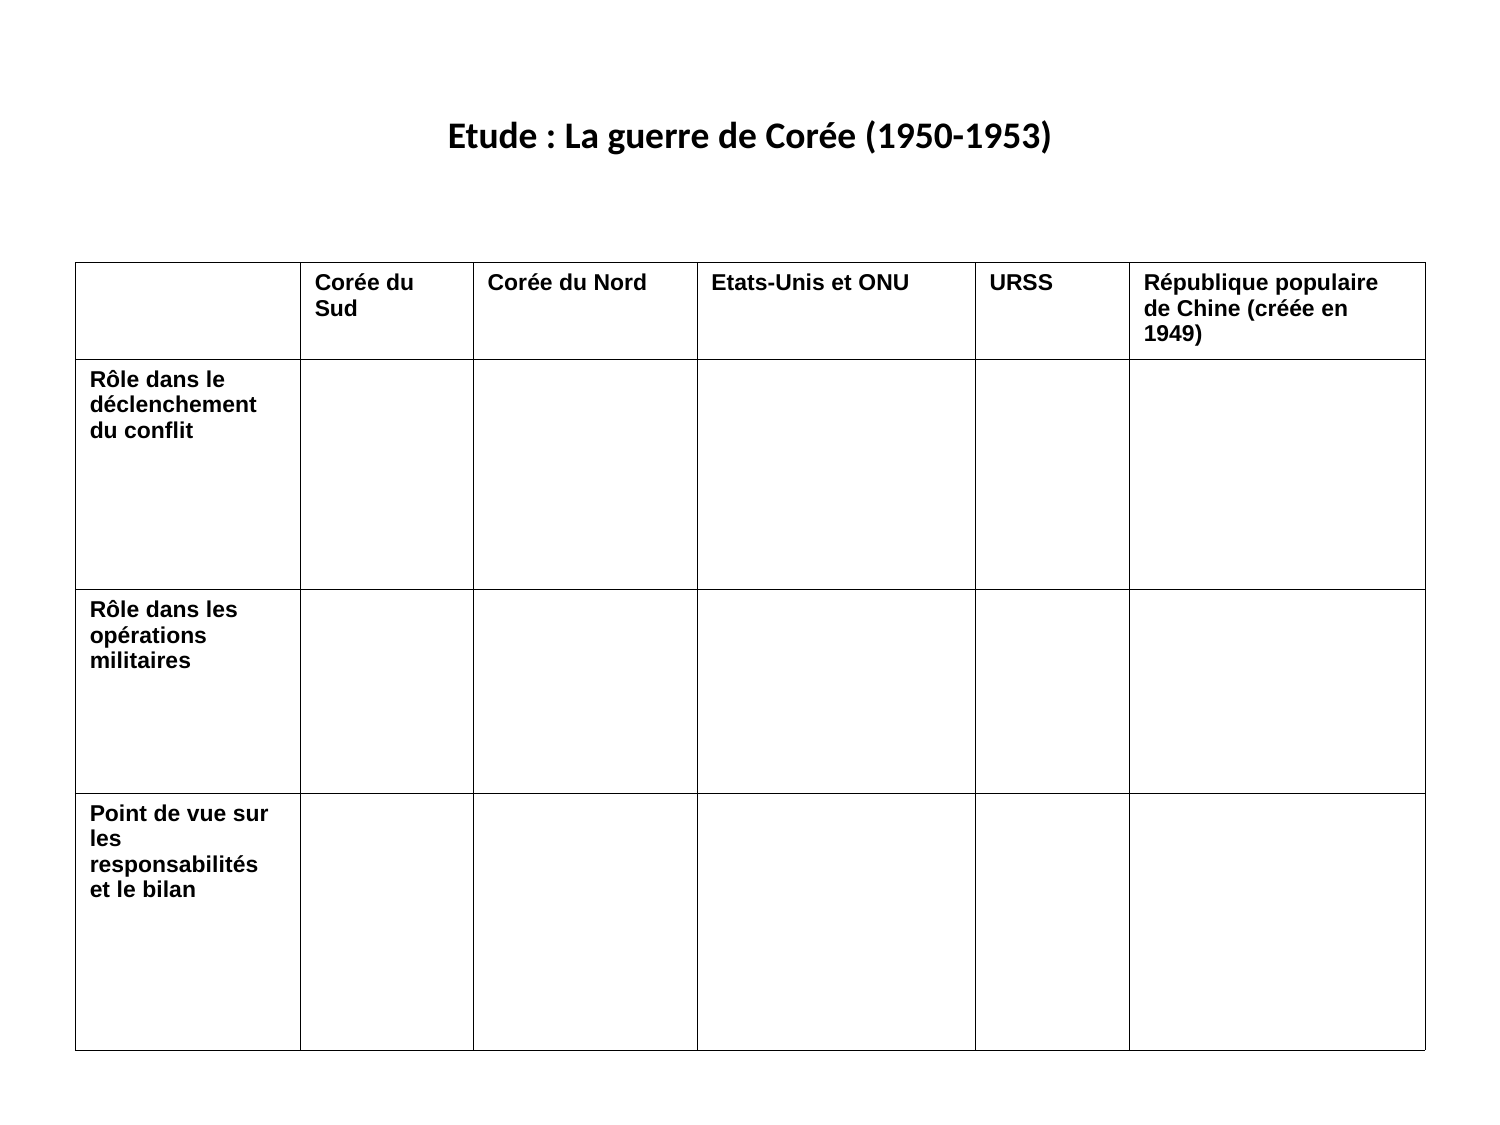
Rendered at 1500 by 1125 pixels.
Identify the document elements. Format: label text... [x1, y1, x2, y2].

table_header Etats-Unis et ONU [698, 263, 975, 359]
table_cell Point de vue sur les responsabilités et le bilan [76, 794, 300, 1050]
table_cell [698, 794, 975, 1050]
table_cell [1130, 360, 1425, 589]
table_cell [698, 590, 975, 793]
table_cell [698, 360, 975, 589]
table_cell [474, 590, 697, 793]
table_cell [474, 794, 697, 1050]
table_cell [976, 794, 1129, 1050]
table_cell [976, 590, 1129, 793]
table_header République populaire de Chine (créée en 1949) [1130, 263, 1425, 359]
table_cell [1130, 590, 1425, 793]
table_header [76, 263, 300, 359]
table_cell [1130, 794, 1425, 1050]
table_header Corée du Sud [301, 263, 473, 359]
table_cell Rôle dans le déclenchement du conflit [76, 360, 300, 589]
title Etude : La guerre de Corée (1950-1953) [75, 45, 1425, 233]
table_cell [301, 360, 473, 589]
table_cell [301, 794, 473, 1050]
table_cell [474, 360, 697, 589]
table_cell [976, 360, 1129, 589]
table_header Corée du Nord [474, 263, 697, 359]
table_cell Rôle dans les opérations militaires [76, 590, 300, 793]
table_header URSS [976, 263, 1129, 359]
table_cell [301, 590, 473, 793]
